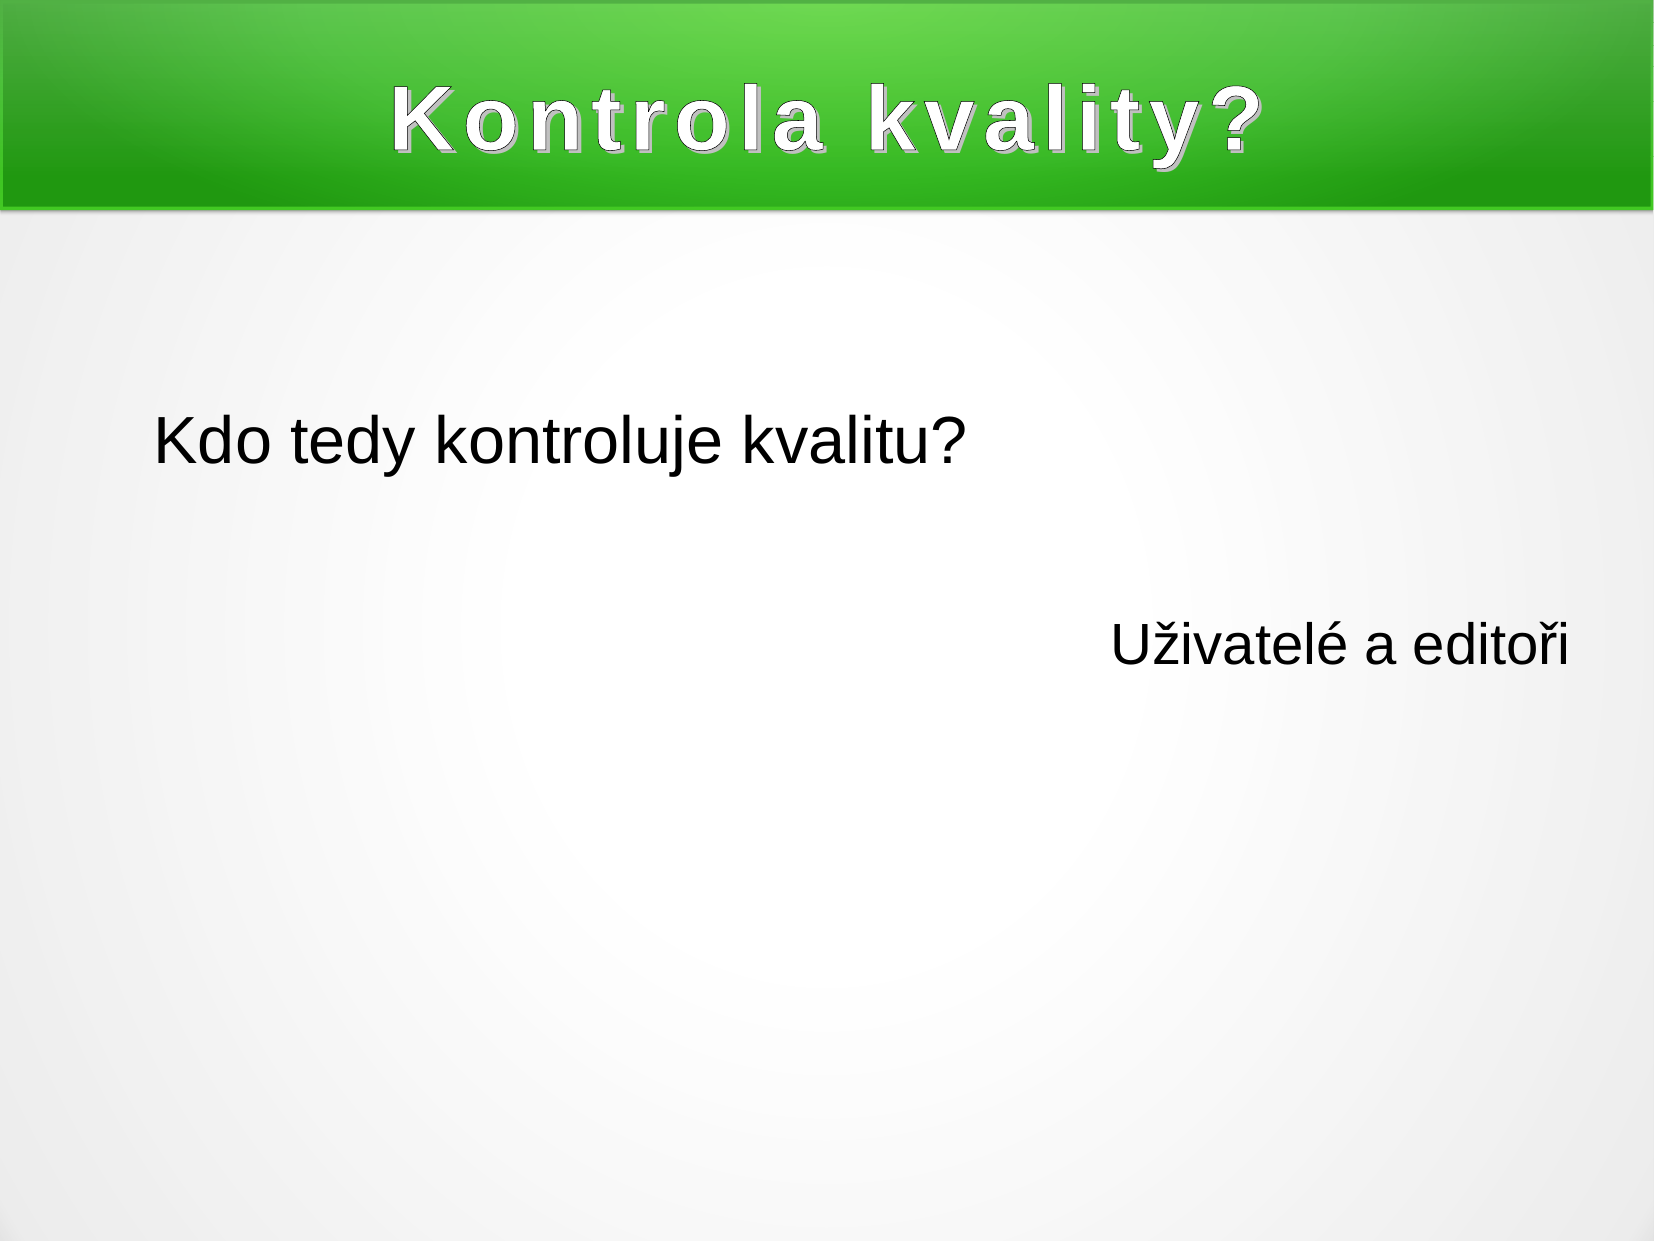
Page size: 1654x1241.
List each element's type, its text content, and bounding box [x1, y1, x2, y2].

list Kdo tedy kontroluje kvalitu? Uživatelé a editoři [82, 299, 1571, 1019]
title Kontrola kvality? [82, 47, 1571, 189]
